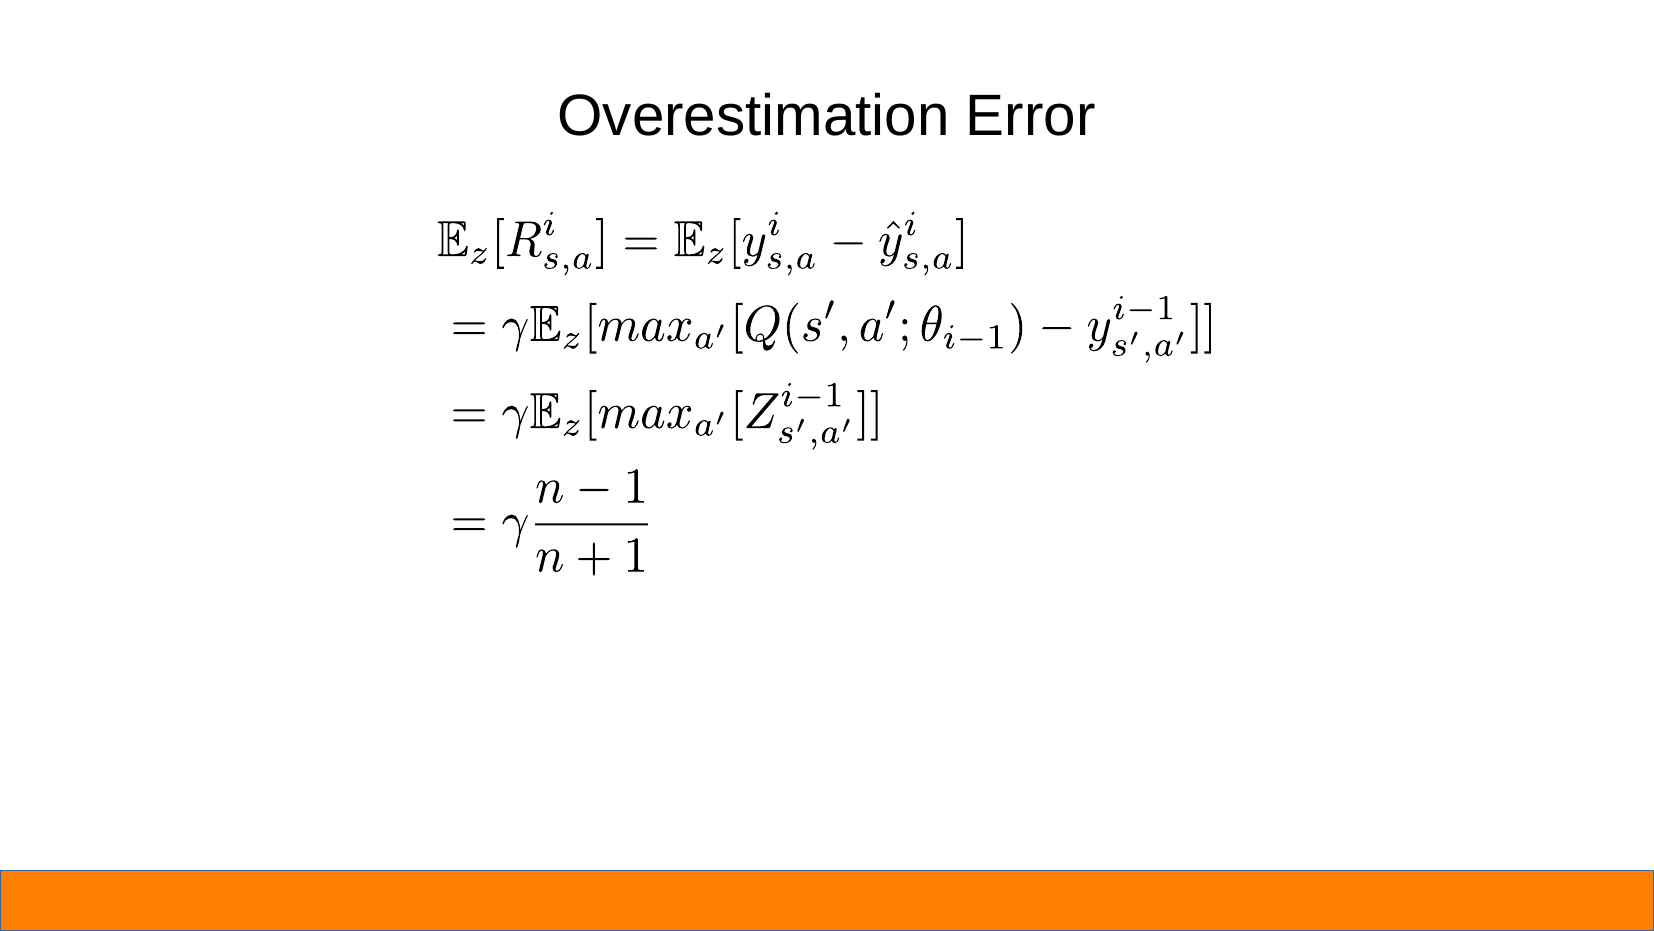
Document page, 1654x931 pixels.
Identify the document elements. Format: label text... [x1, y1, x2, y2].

text_box [0, 870, 1654, 931]
picture [436, 211, 1217, 576]
text_box Overestimation Error [199, 75, 1454, 166]
